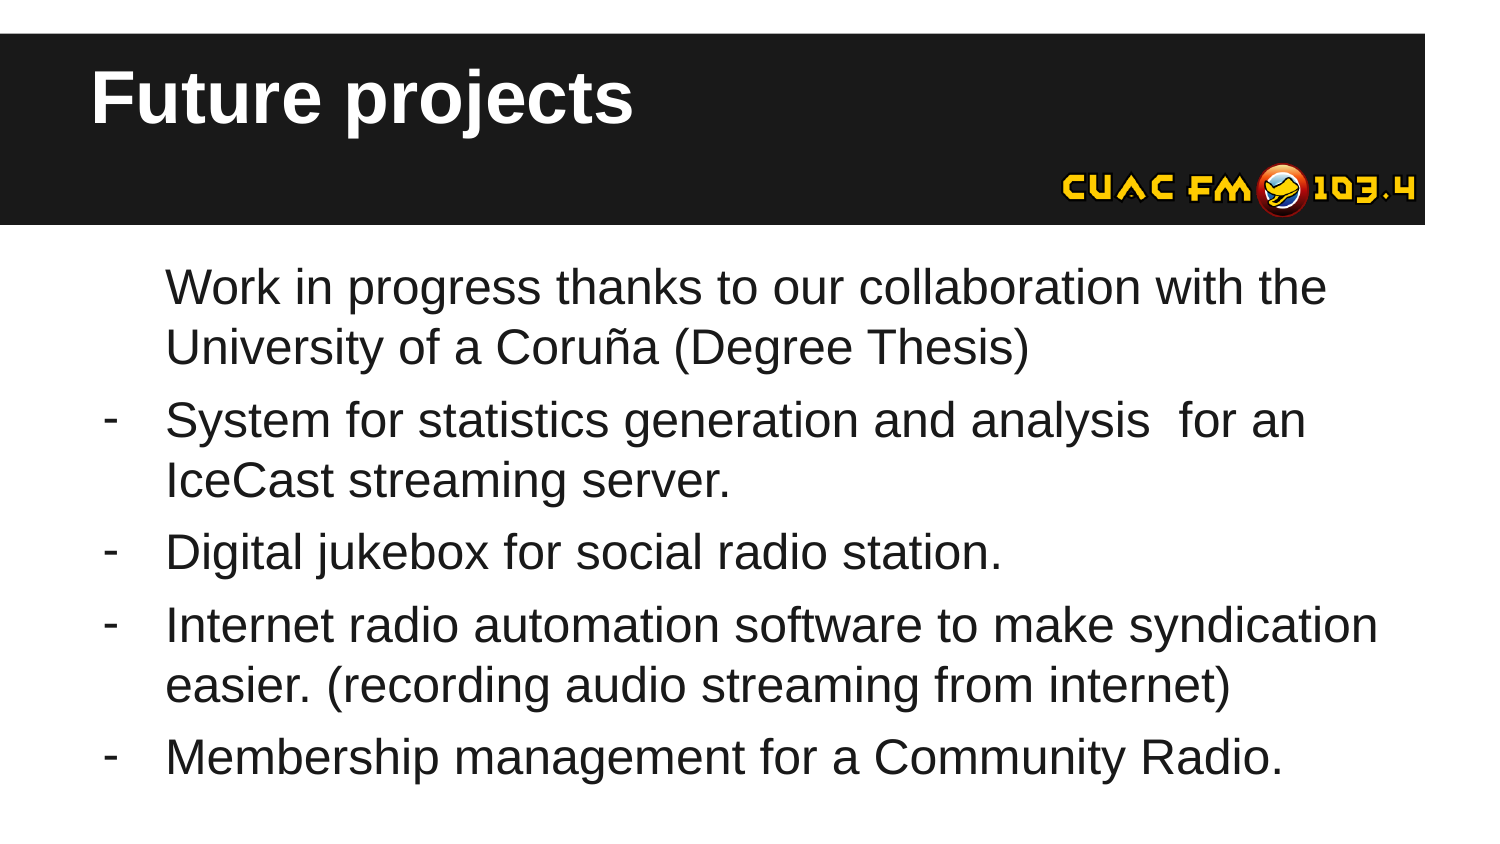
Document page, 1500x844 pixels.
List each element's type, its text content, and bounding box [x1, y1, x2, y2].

list Work in progress thanks to our collaboration with the University of a Coruña (Degree Thesis) System for statistics generation and analysis for an IceCast streaming server. Digital jukebox for social radio station. Internet radio automation software to make syndication easier. (recording audio streaming from internet) Membership management for a Community Radio. [75, 239, 1454, 808]
title Future projects [75, 33, 1425, 221]
picture [1054, 158, 1425, 221]
